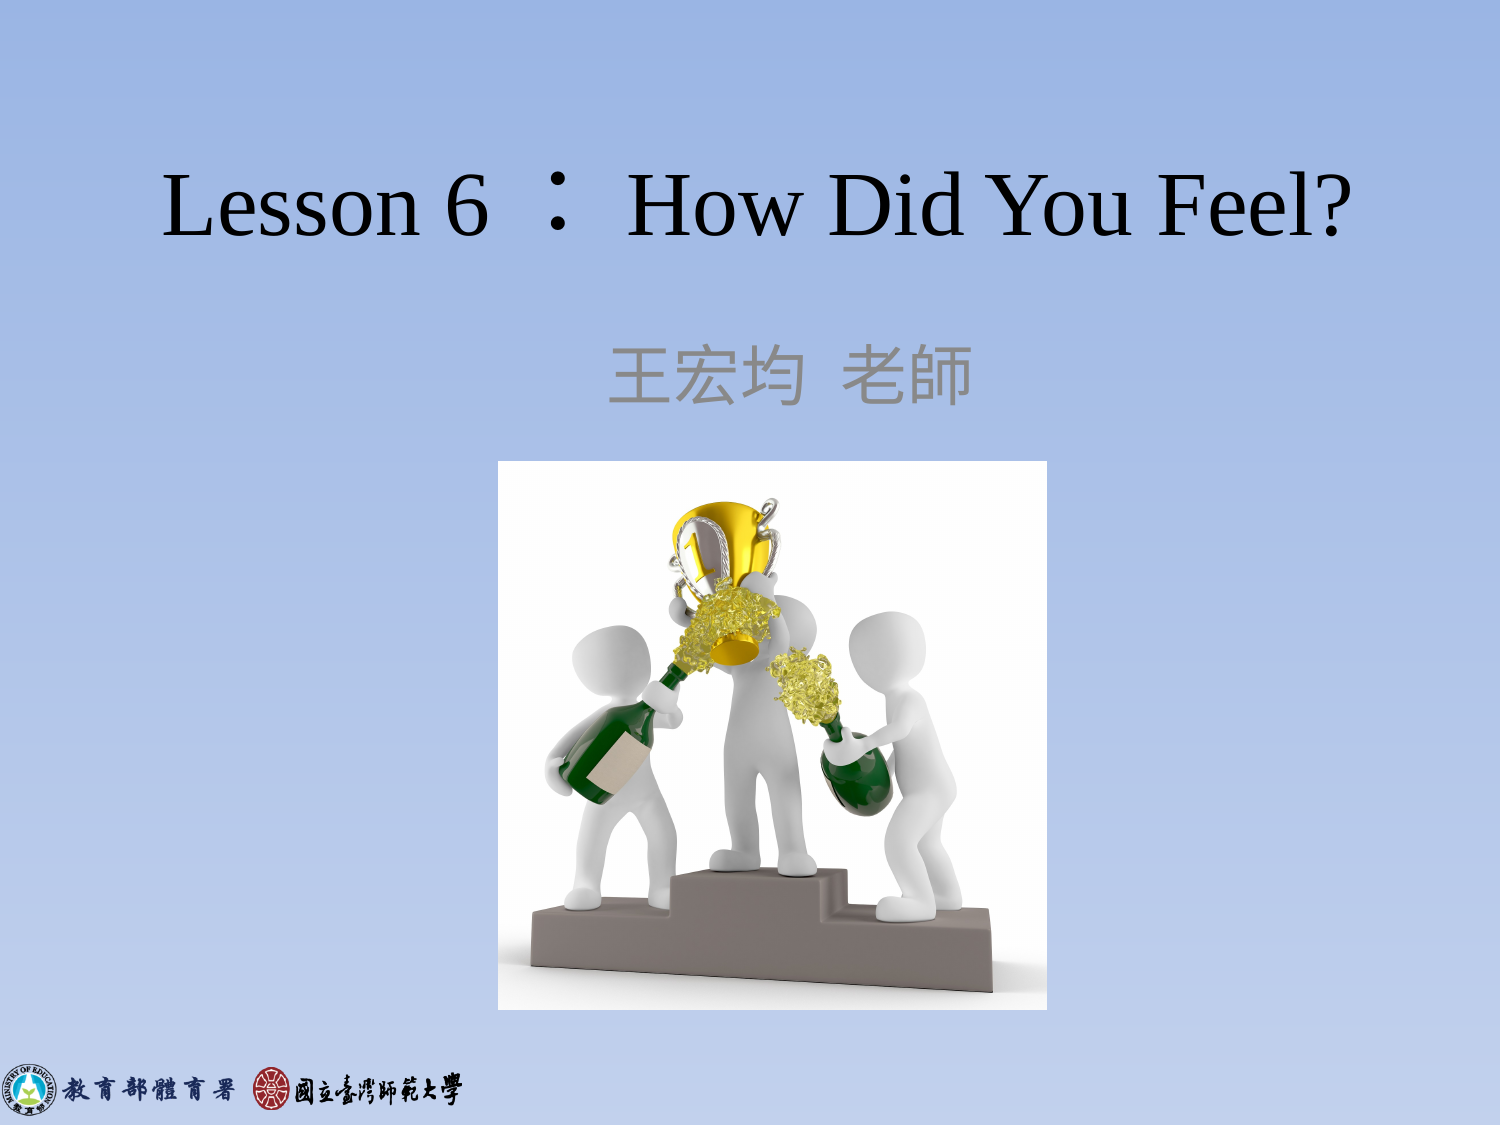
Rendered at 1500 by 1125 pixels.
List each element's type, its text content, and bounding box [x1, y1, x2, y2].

text_box 王宏均 老師 [265, 326, 1316, 433]
title Lesson 6：How Did You Feel? [121, 78, 1397, 320]
picture [253, 1067, 462, 1110]
picture [498, 461, 1047, 1010]
picture [0, 1051, 243, 1125]
